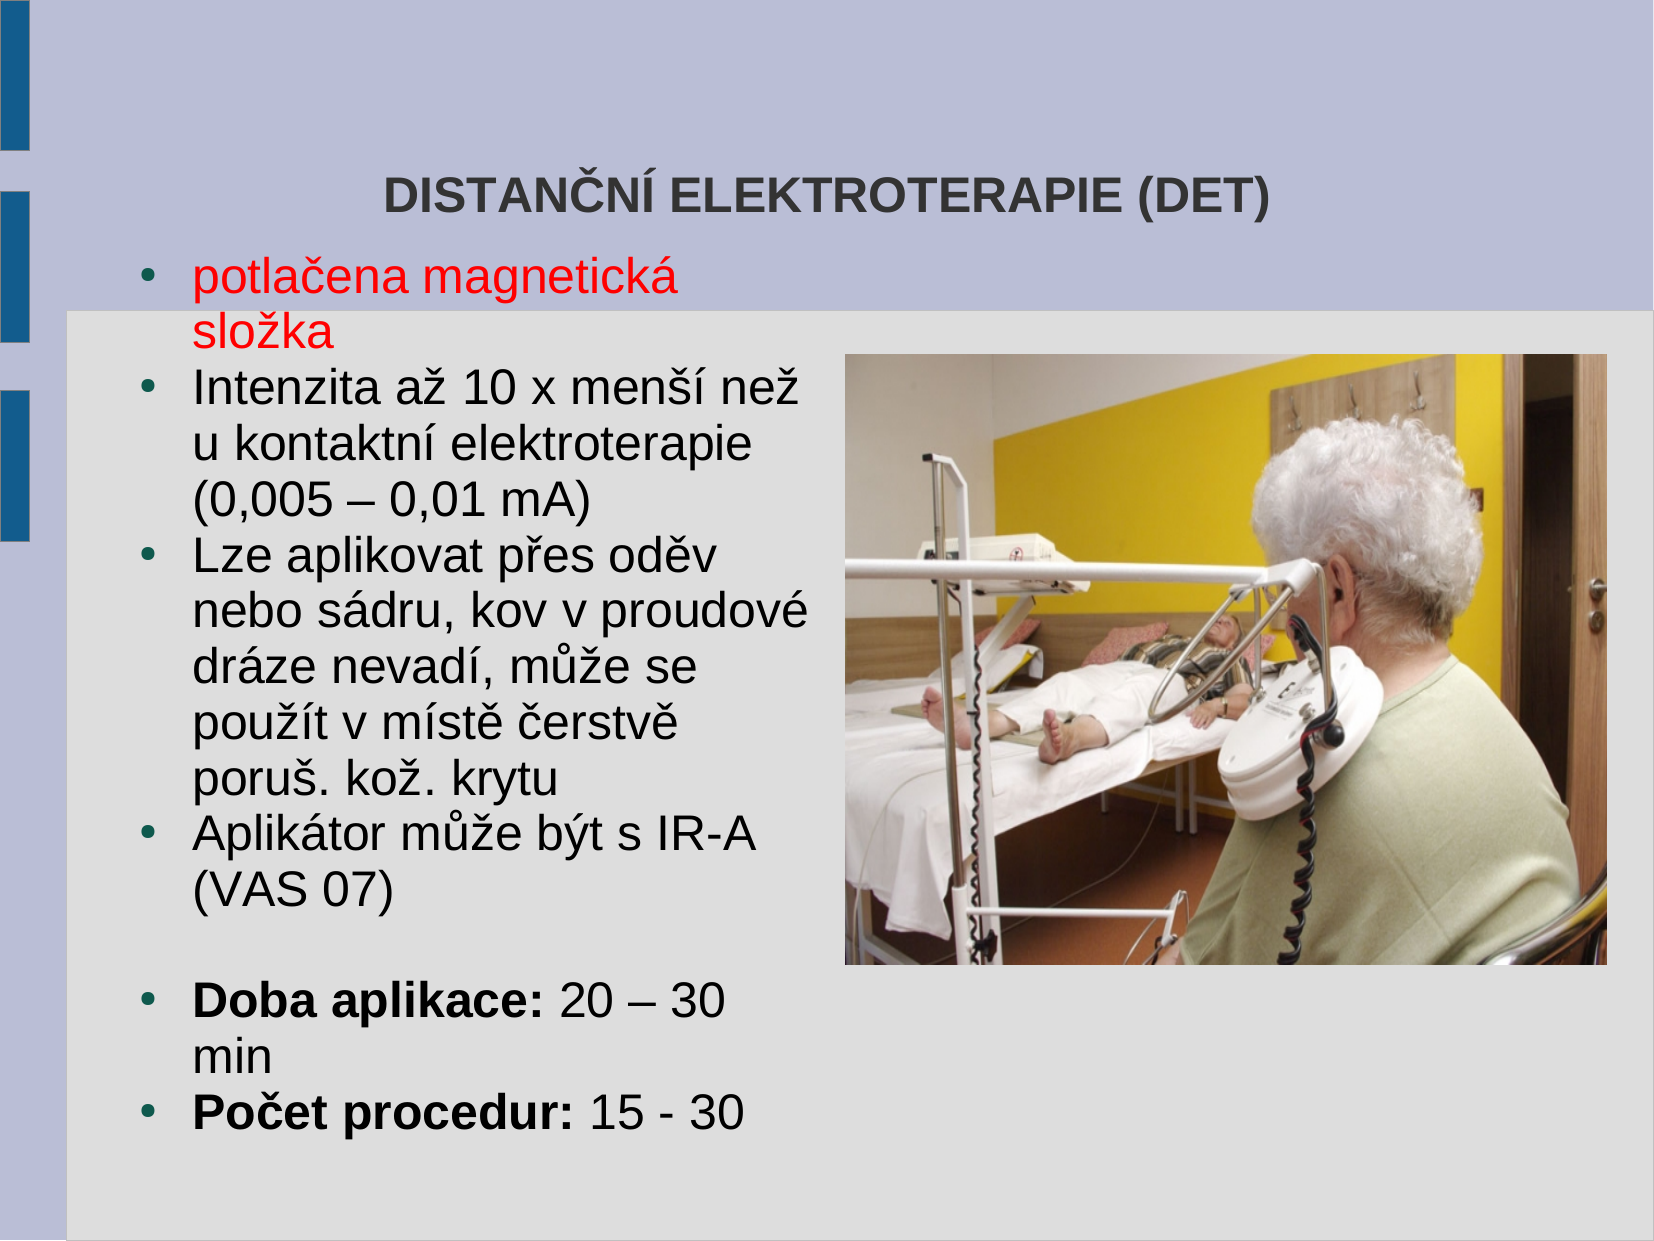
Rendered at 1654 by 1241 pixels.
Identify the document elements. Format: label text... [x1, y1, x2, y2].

picture [845, 354, 1607, 965]
title DISTANČNÍ ELEKTROTERAPIE (DET) [121, 91, 1534, 299]
list potlačena magnetická složka Intenzita až 10 x menší než u kontaktní elektroterapie (0,005 – 0,01 mA) Lze aplikovat přes oděv nebo sádru, kov v proudové dráze nevadí, může se použít v místě čerstvě poruš. kož. krytu Aplikátor může být s IR-A (VAS 07) Doba aplikace: 20 – 30 min Počet procedur: 15 - 30 [121, 248, 811, 1240]
